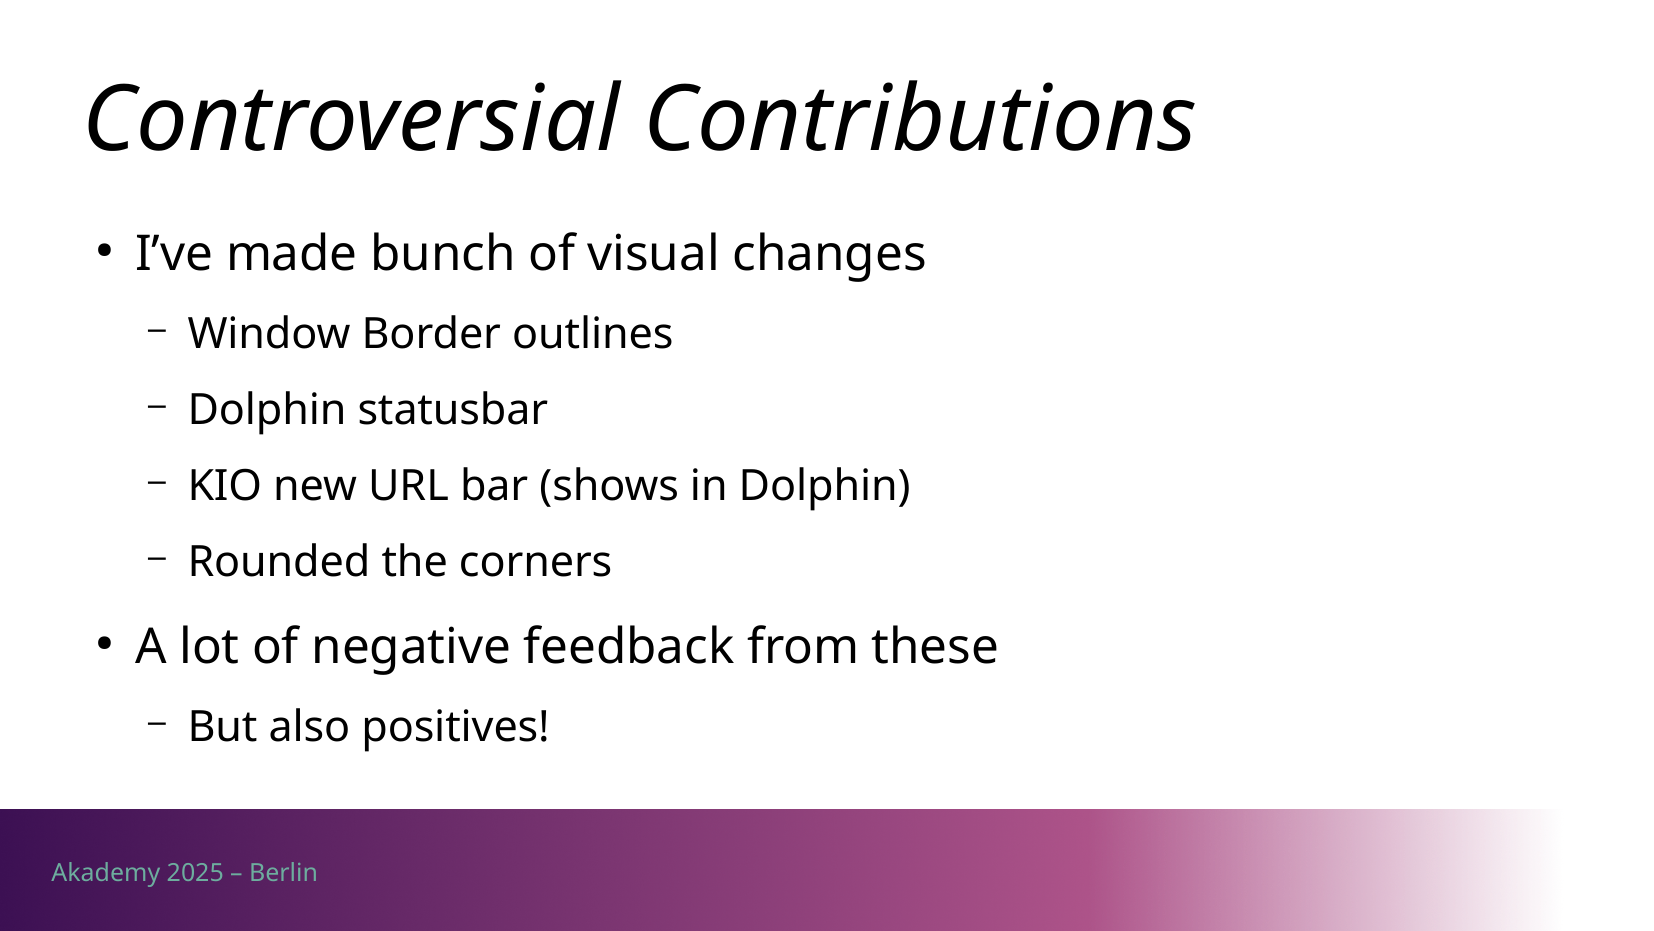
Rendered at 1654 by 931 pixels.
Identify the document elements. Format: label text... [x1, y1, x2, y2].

picture [0, 809, 1654, 931]
list I’ve made bunch of visual changes Window Border outlines Dolphin statusbar KIO new URL bar (shows in Dolphin) Rounded the corners A lot of negative feedback from these But also positives! [82, 217, 1571, 758]
title Controversial Contributions [82, 37, 1571, 193]
